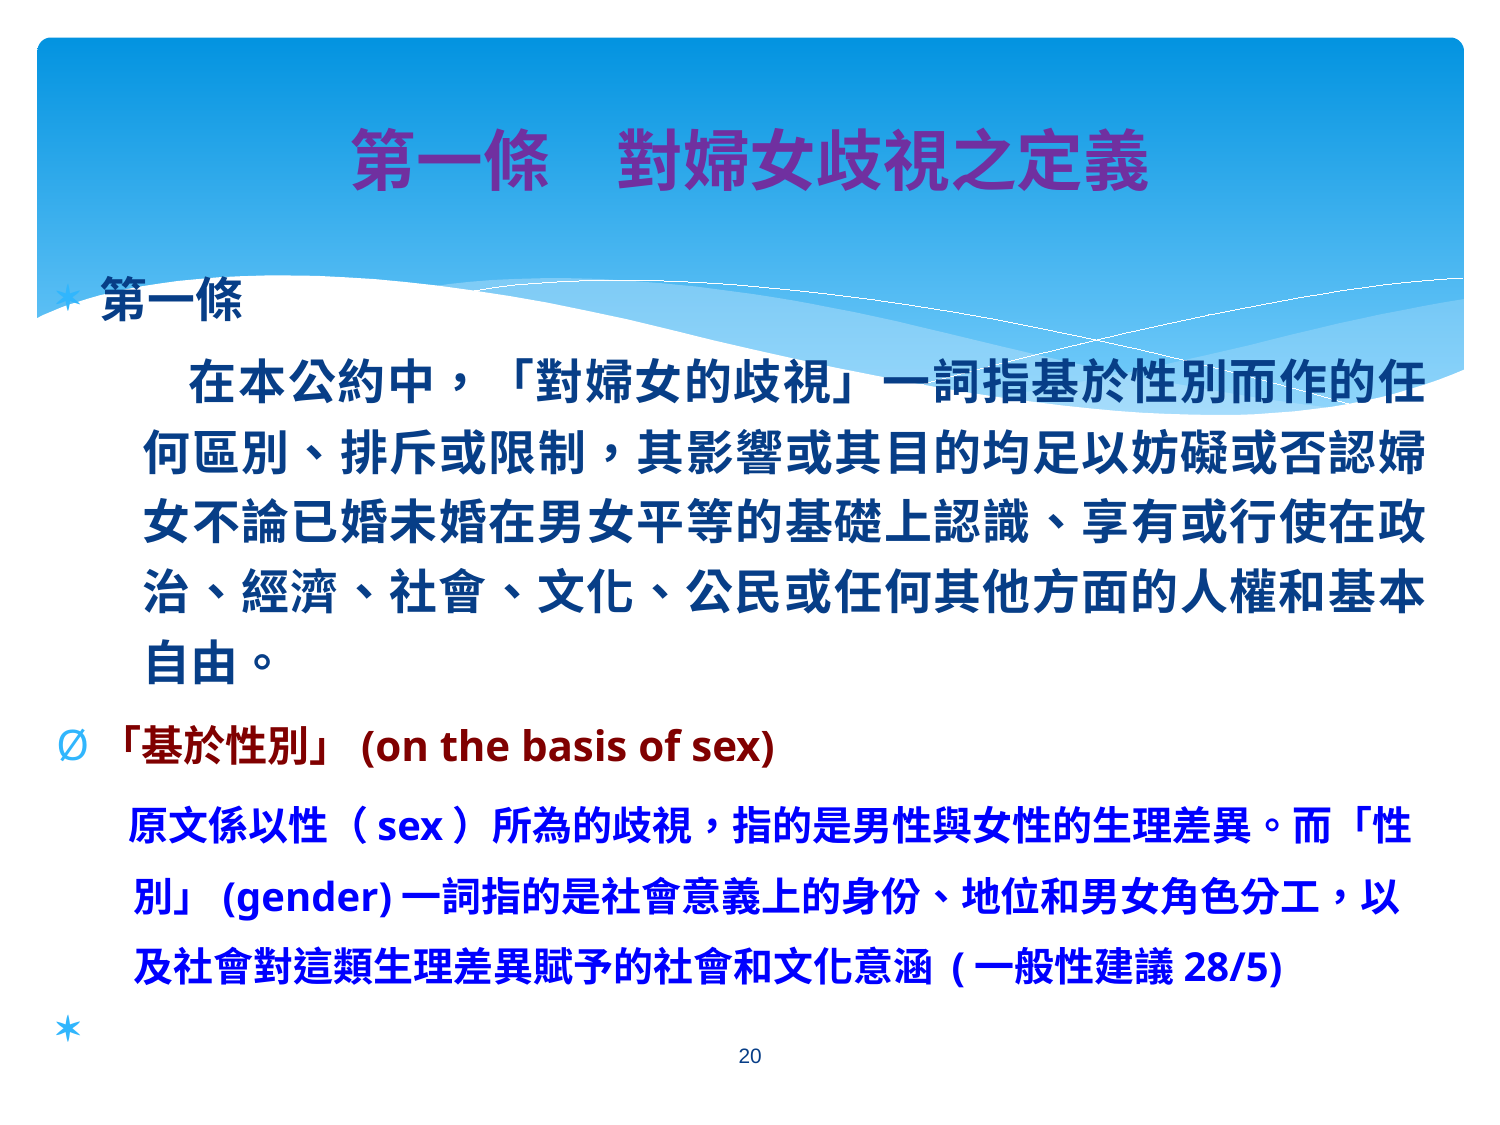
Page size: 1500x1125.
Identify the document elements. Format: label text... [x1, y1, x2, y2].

list 第一條 在本公約中，「對婦女的歧視」一詞指基於性別而作的任何區別、排斥或限制，其影響或其目的均足以妨礙或否認婦女不論已婚未婚在男女平等的基礎上認識、享有或行使在政治、經濟、社會、文化、公民或任何其他方面的人權和基本自由。 「基於性別」(on the basis of sex) 原文係以性（sex）所為的歧視，指的是男性與女性的生理差異。而「性別」(gender)一詞指的是社會意義上的身份、地位和男女角色分工，以及社會對這類生理差異賦予的社會和文化意涵 (一般性建議28/5) [41, 262, 1442, 1051]
title 第一條 對婦女歧視之定義 [75, 55, 1426, 262]
text_box 20 [654, 1025, 846, 1086]
